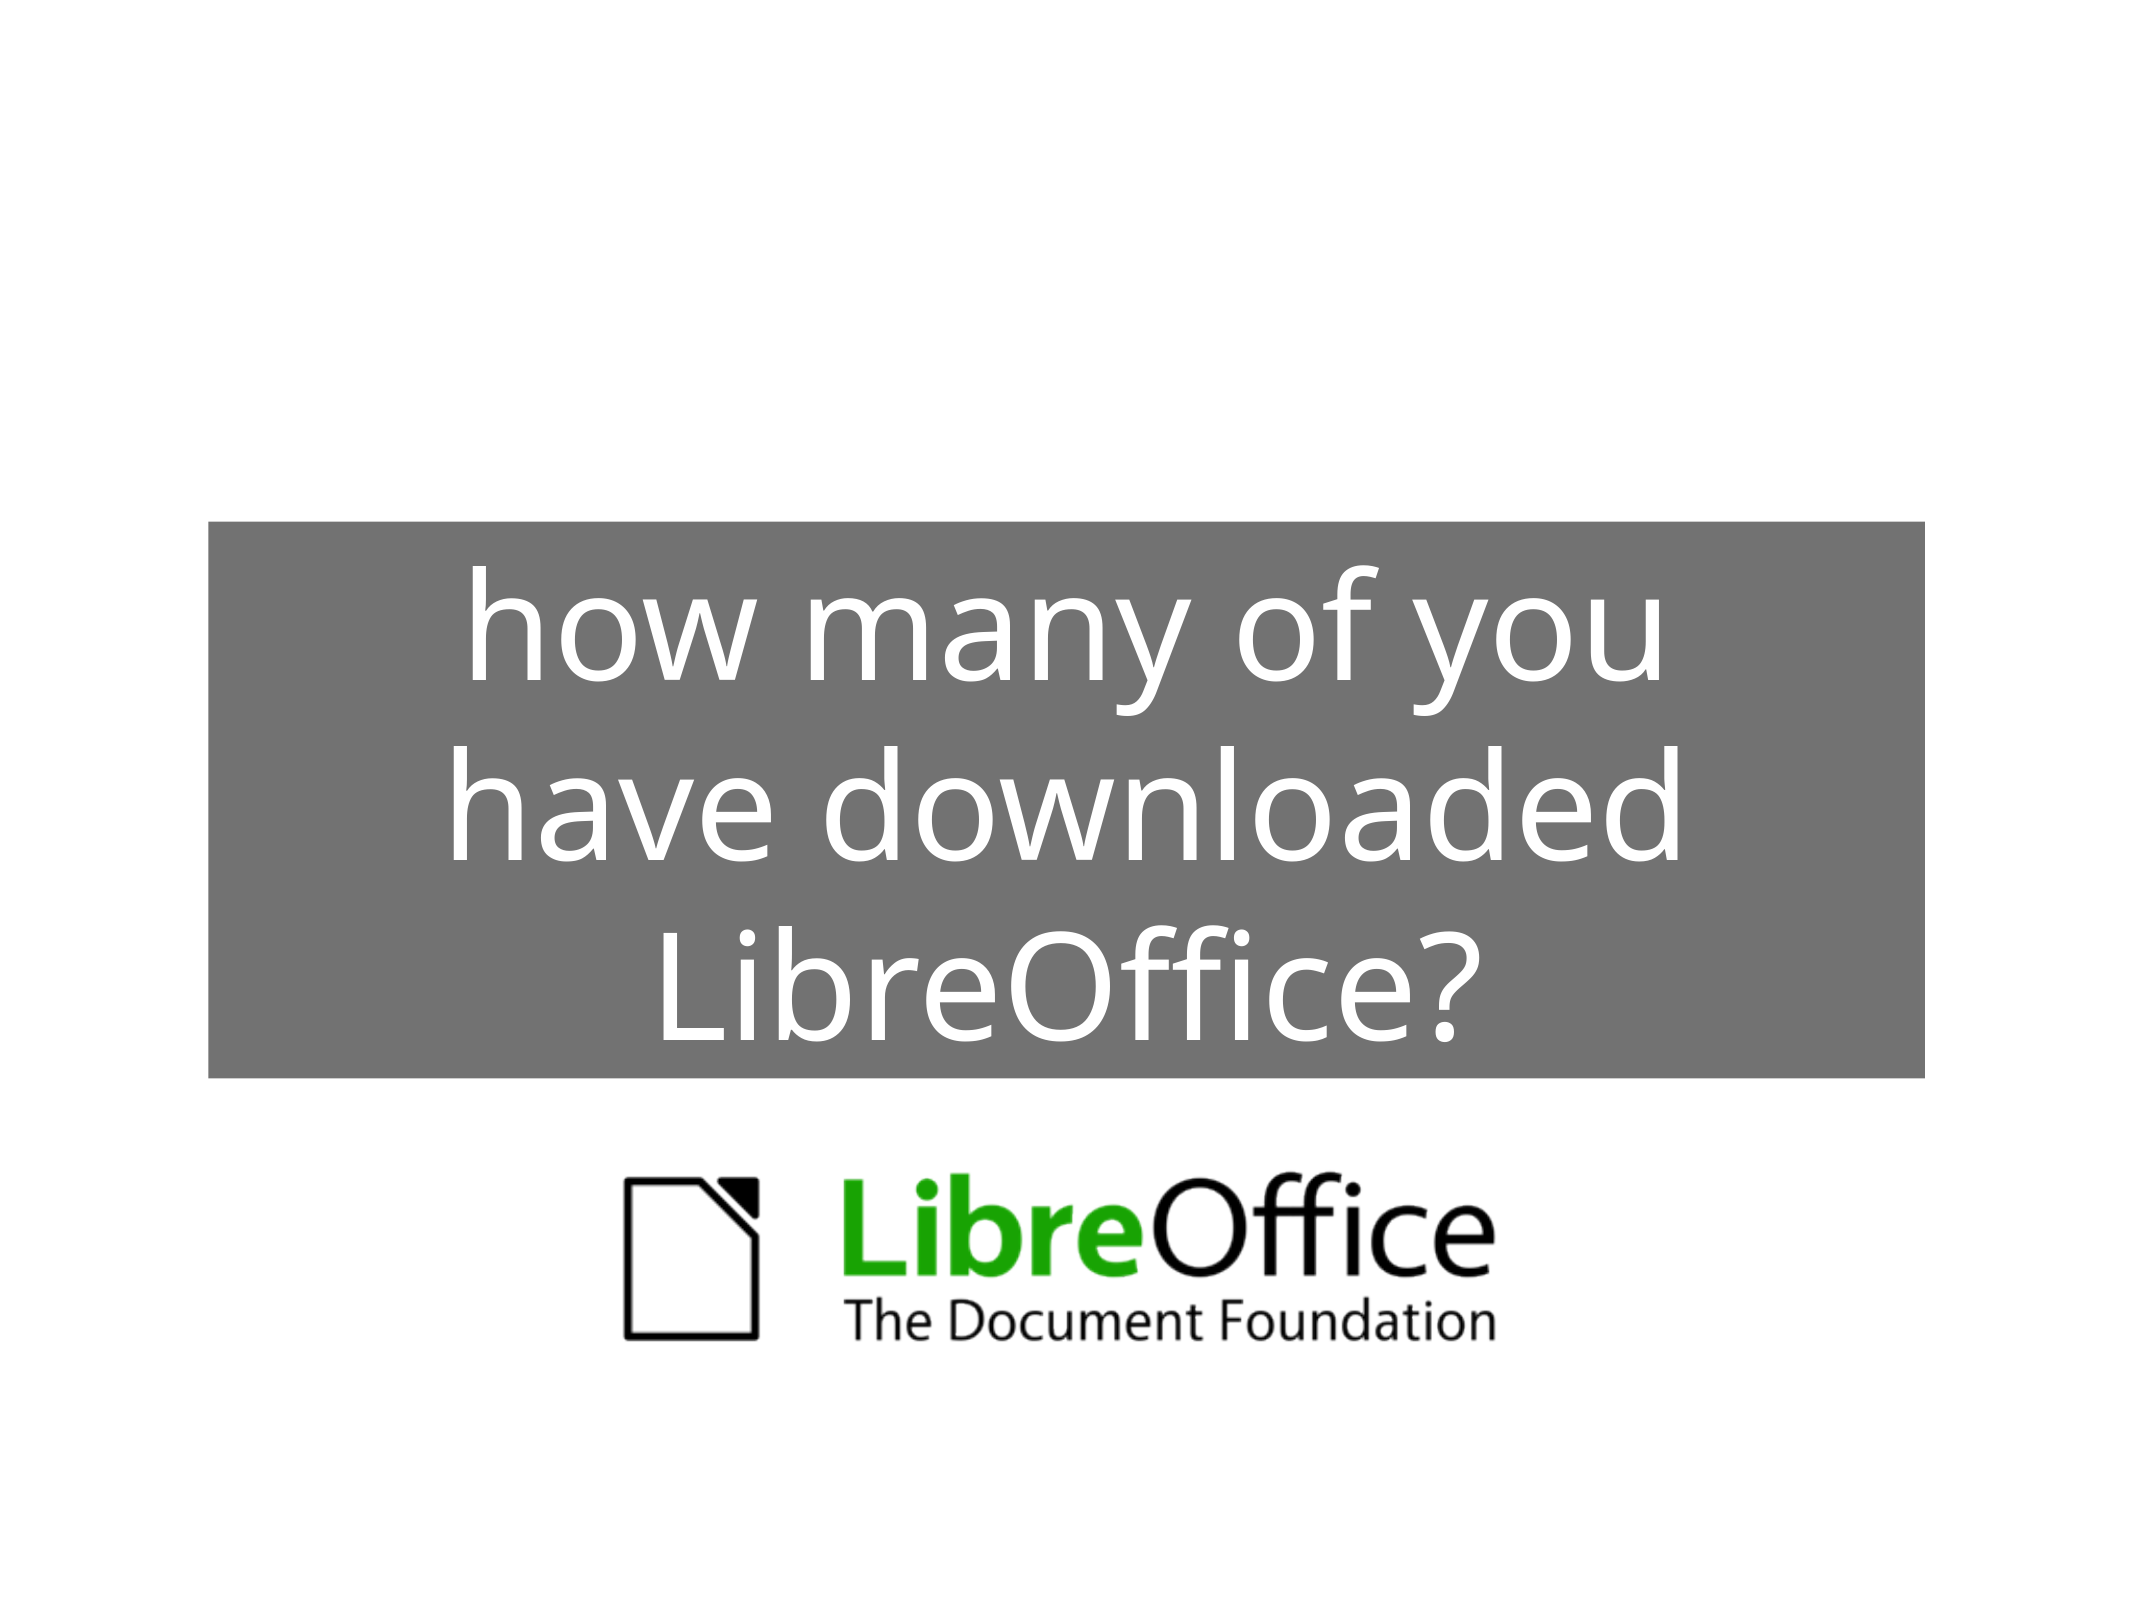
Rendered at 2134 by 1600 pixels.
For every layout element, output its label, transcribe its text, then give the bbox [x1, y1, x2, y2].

picture [571, 1133, 1561, 1386]
title how many of you have downloaded LibreOffice? [208, 521, 1925, 1079]
